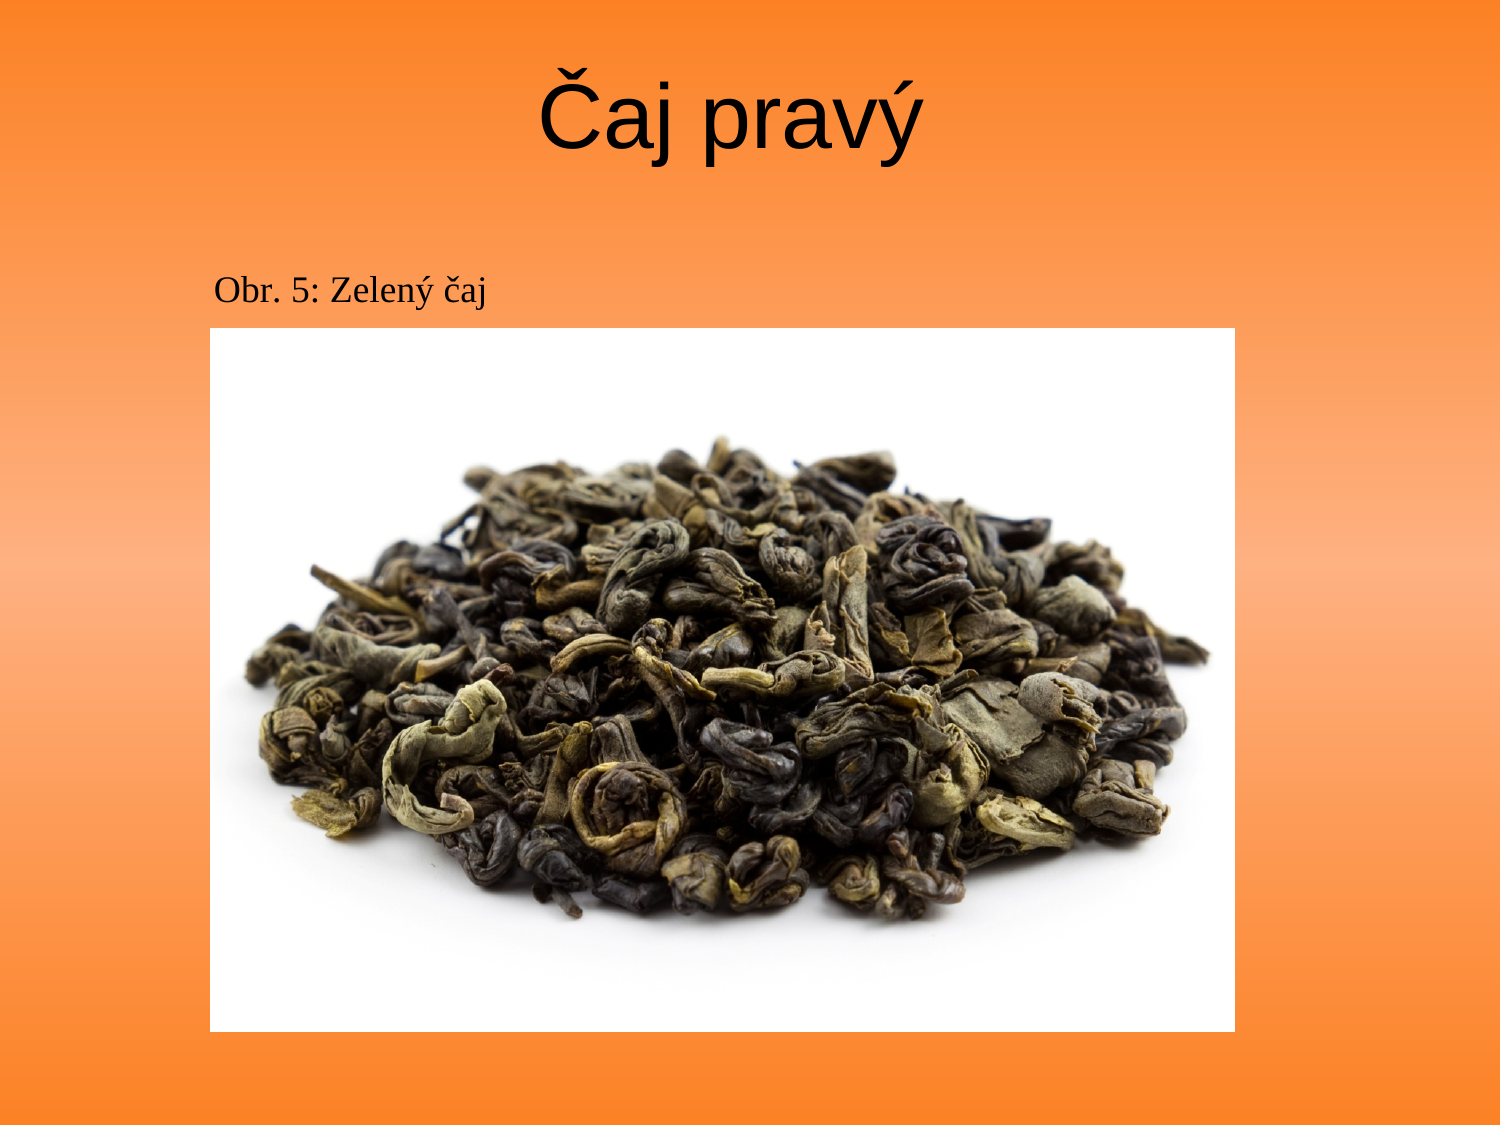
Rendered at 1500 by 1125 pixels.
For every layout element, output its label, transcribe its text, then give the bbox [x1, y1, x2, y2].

text_box [210, 328, 1235, 1032]
title Čaj pravý [93, 35, 1369, 188]
text_box Obr. 5: Zelený čaj [199, 257, 833, 319]
